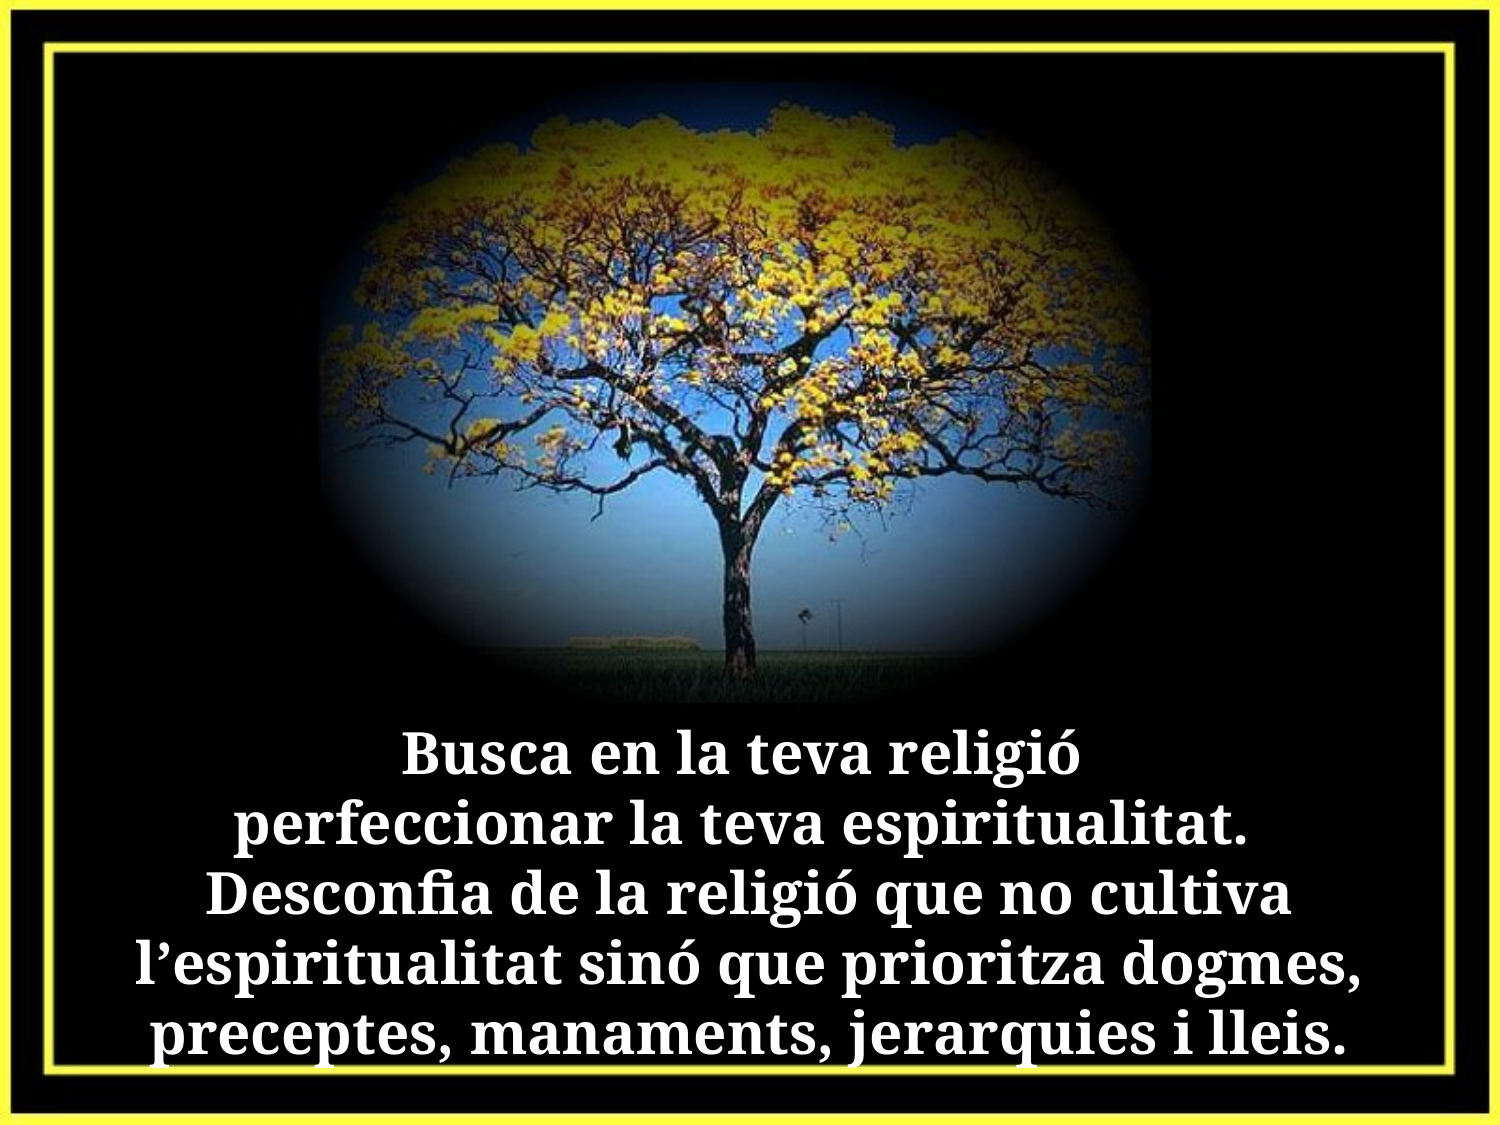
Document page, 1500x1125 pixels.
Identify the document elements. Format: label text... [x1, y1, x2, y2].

picture [0, 0, 1500, 708]
text_box Busca en la teva religió perfeccionar la teva espiritualitat. Desconfia de la religió que no cultiva l’espiritualitat sinó que prioritza dogmes, preceptes, manaments, jerarquies i lleis. [0, 708, 1500, 1074]
picture [0, 1074, 1500, 1125]
